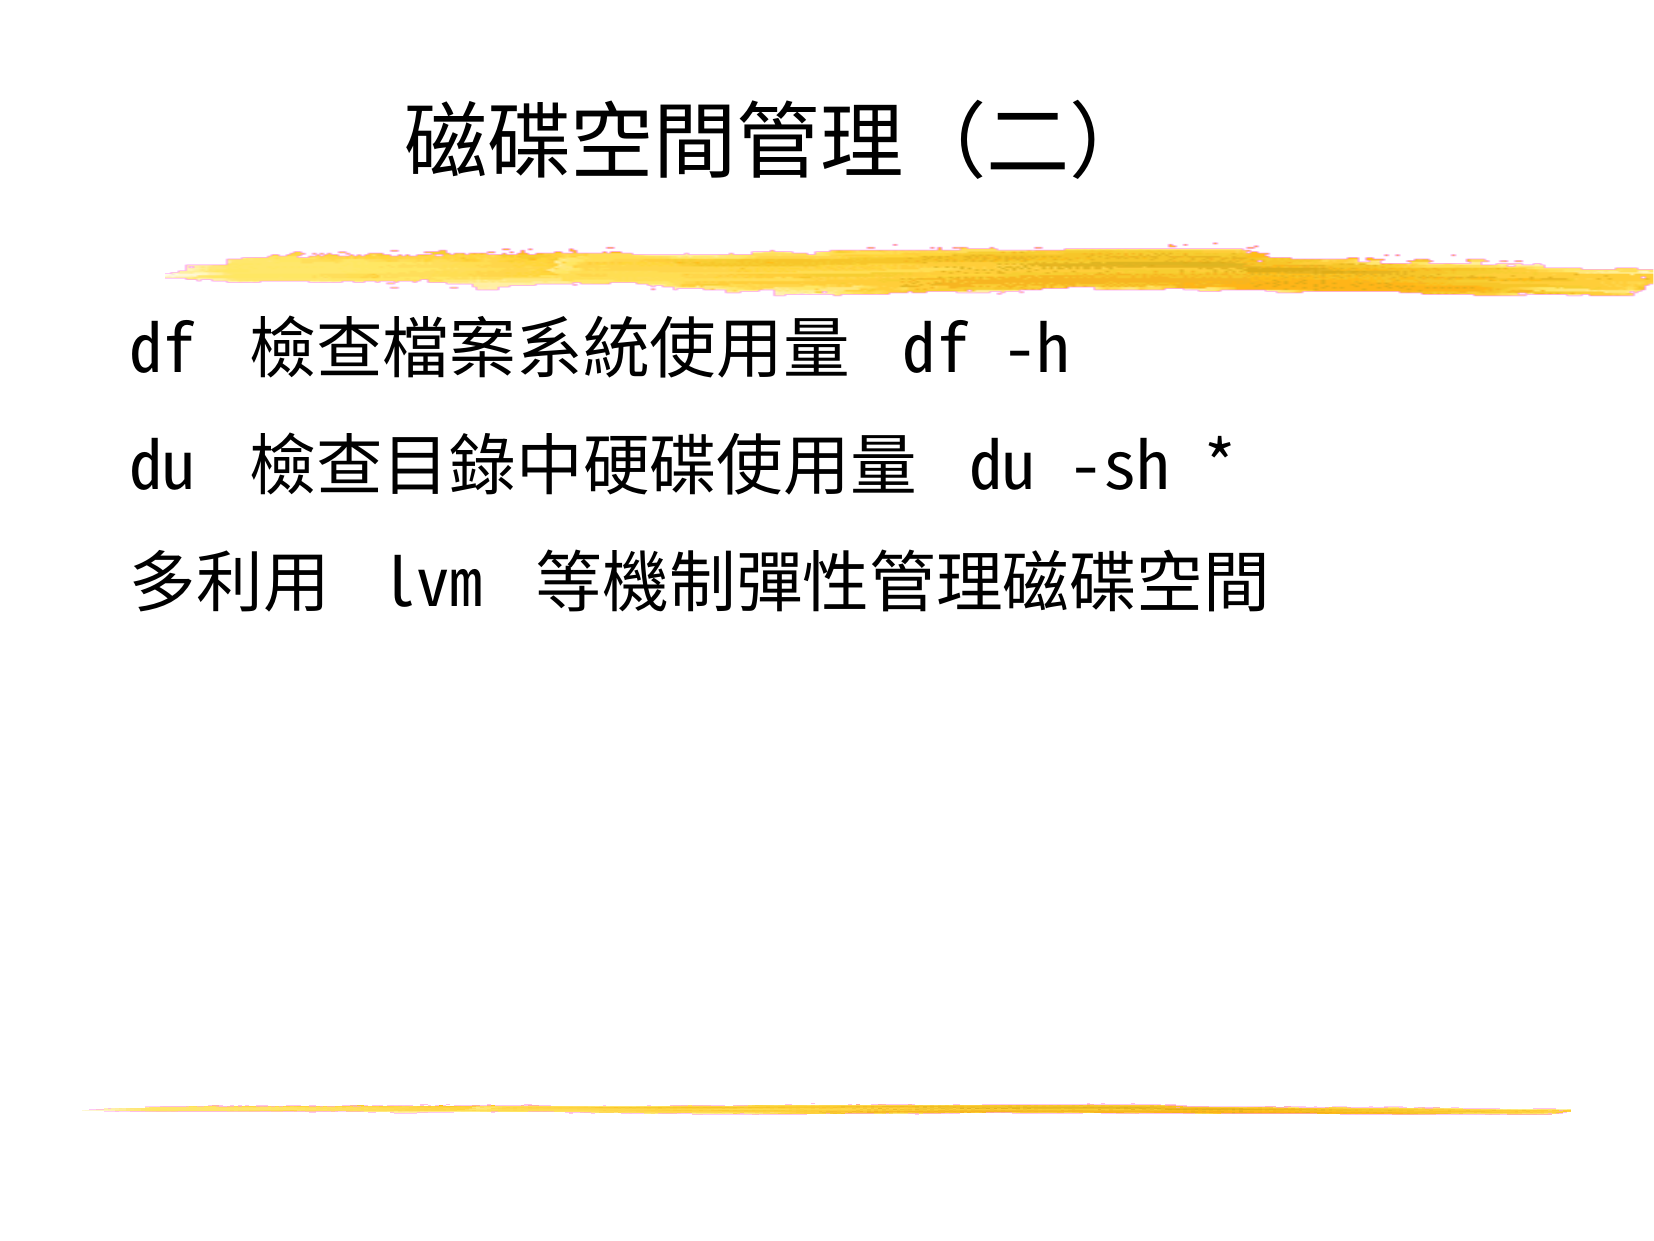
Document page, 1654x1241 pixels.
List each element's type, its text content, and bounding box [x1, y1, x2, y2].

picture [165, 237, 1654, 308]
title 磁碟空間管理（二） [76, 28, 1482, 236]
list df 檢查檔案系統使用量 df -h du 檢查目錄中硬碟使用量 du -sh * 多利用 lvm 等機制彈性管理磁碟空間 [129, 289, 1536, 1034]
picture [82, 1102, 1571, 1117]
